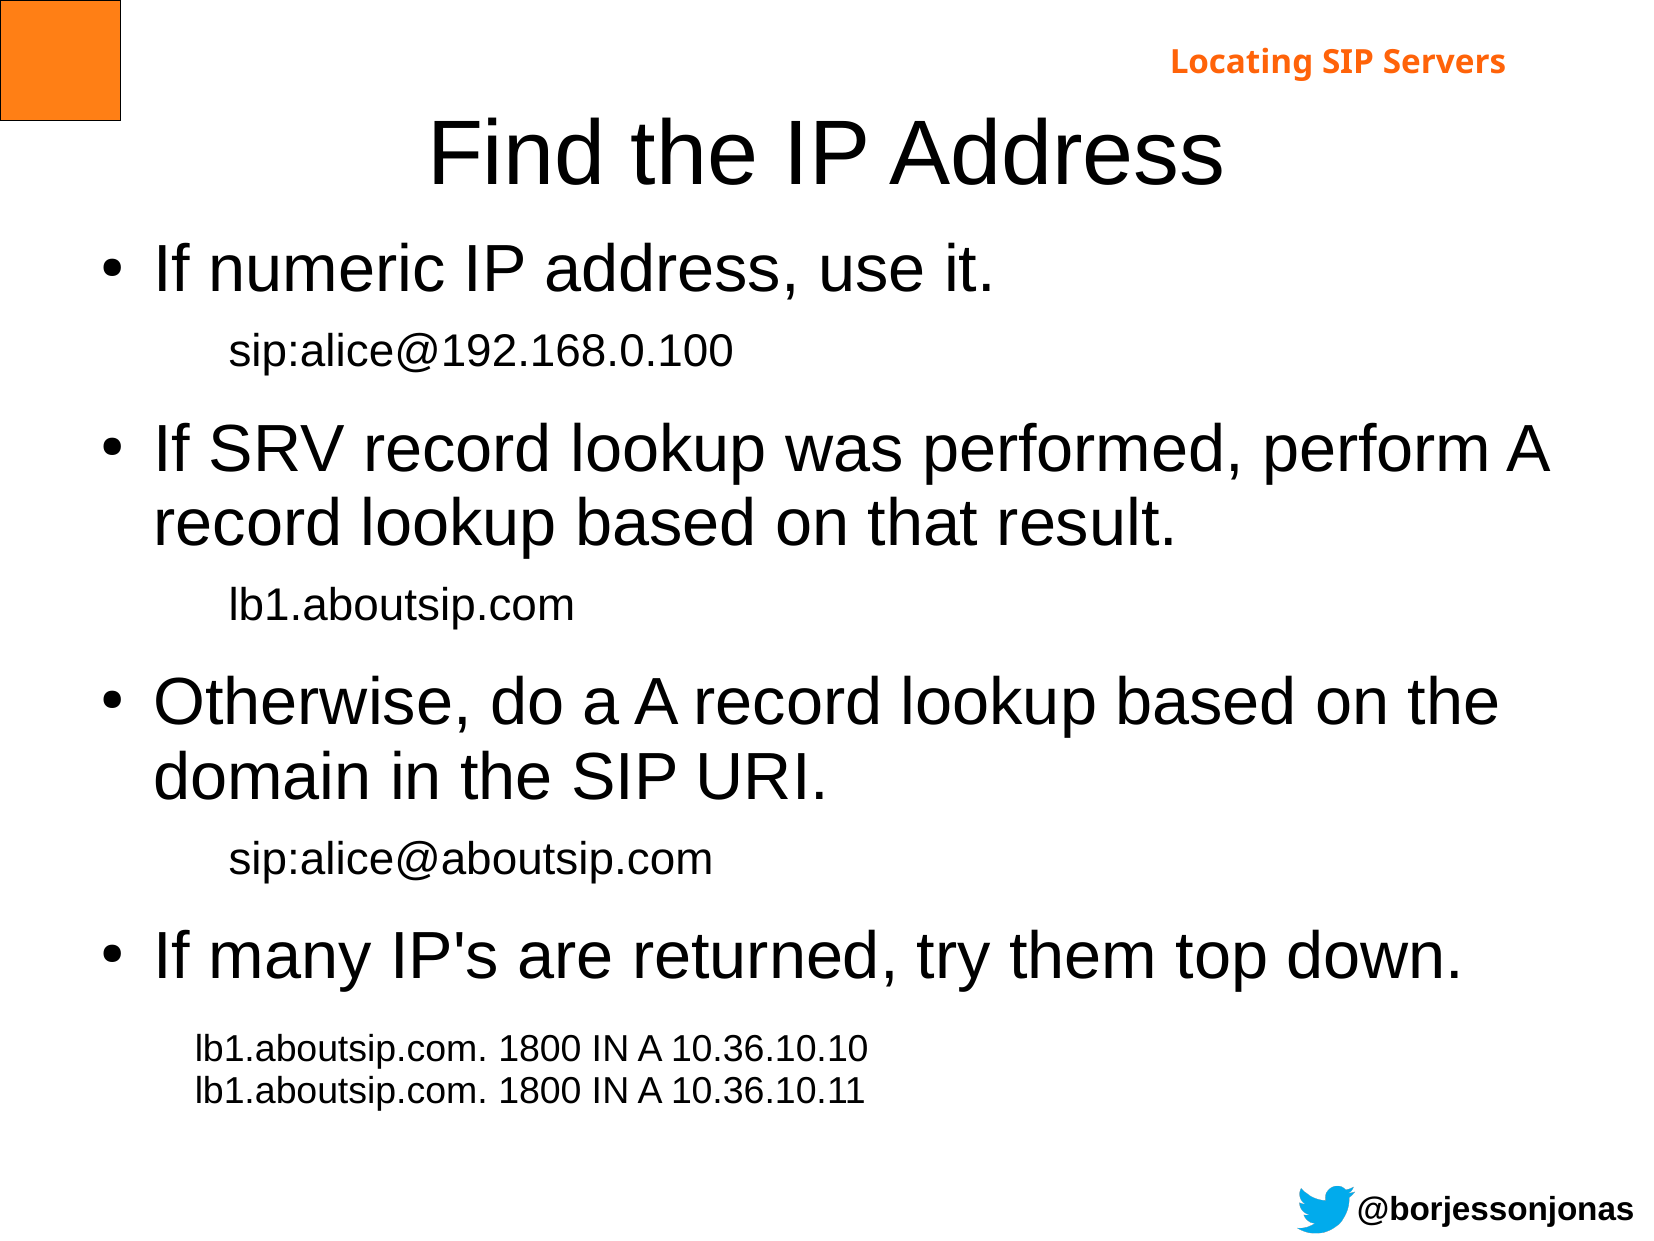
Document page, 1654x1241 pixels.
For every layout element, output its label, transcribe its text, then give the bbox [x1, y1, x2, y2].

list If numeric IP address, use it. sip:alice@192.168.0.100 If SRV record lookup was performed, perform A record lookup based on that result. lb1.aboutsip.com Otherwise, do a A record lookup based on the domain in the SIP URI. sip:alice@aboutsip.com If many IP's are returned, try them top down. [82, 231, 1571, 1051]
text_box Locating SIP Servers [1155, 30, 1622, 100]
title Find the IP Address [82, 49, 1571, 231]
text_box lb1.aboutsip.com. 1800 IN A 10.36.10.10 lb1.aboutsip.com. 1800 IN A 10.36.10.11 [180, 1020, 1171, 1119]
picture [1277, 1160, 1375, 1241]
